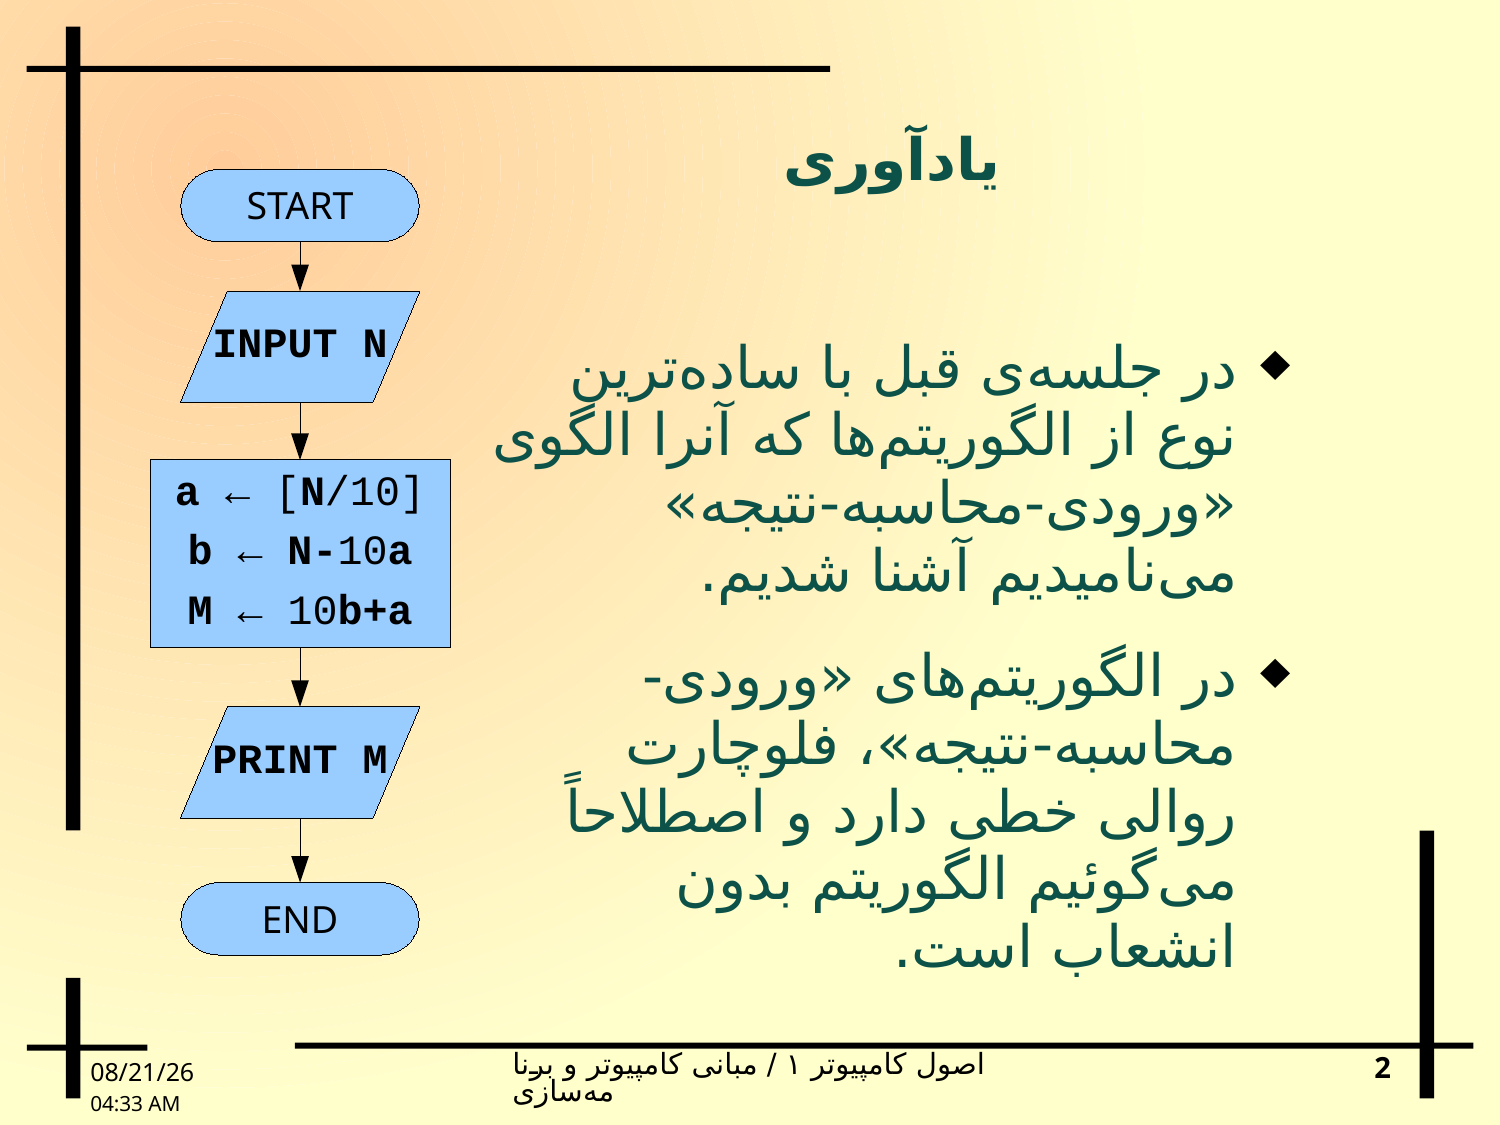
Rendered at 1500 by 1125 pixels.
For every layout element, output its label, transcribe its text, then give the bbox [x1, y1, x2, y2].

list یادآوری در جلسه‌ی قبل با ساده‌ترین نوع از الگوریتم‌ها که آنرا الگوی «ورودی-محاسبه-نتیجه» می‌نامیدیم آشنا شدیم. در الگوریتم‌های «ورودی-محاسبه-نتیجه»، فلوچارت روالی خطی دارد و اصطلاحاً می‌گوئیم الگوریتم بدون انشعاب است. [475, 126, 1362, 1032]
text_box START [180, 169, 420, 242]
text_box PRINT M [180, 706, 420, 819]
text_box END [180, 882, 420, 956]
text_box INPUT N [180, 291, 420, 403]
text_box a ← [N/10] b ← N-10a M ← 10b+a [150, 459, 451, 648]
